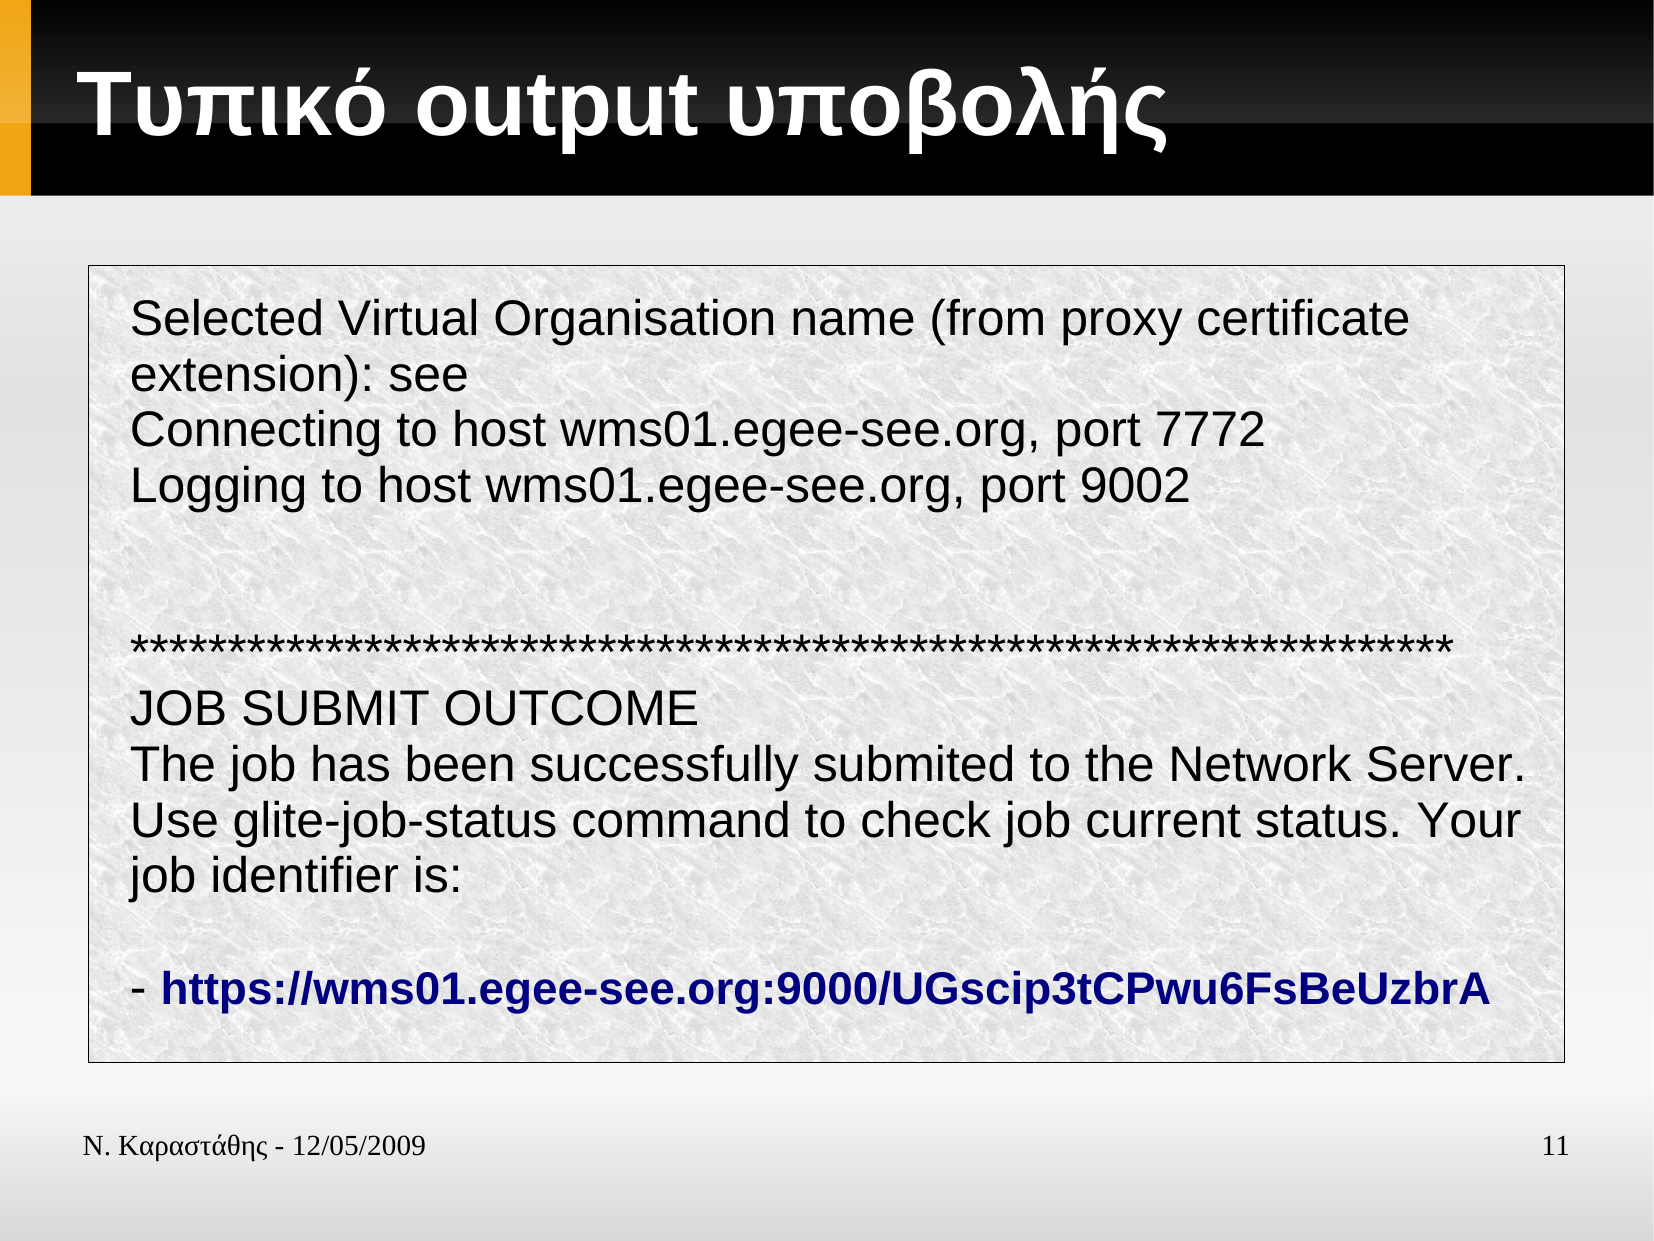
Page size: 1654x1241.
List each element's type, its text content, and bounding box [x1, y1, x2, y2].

title Τυπικό output υποβολής [76, 7, 1565, 200]
list Selected Virtual Organisation name (from proxy certificate extension): see Connecting to host wms01.egee-see.org, port 7772 Logging to host wms01.egee-see.org, port 9002 ******************************************************************** JOB SUBMIT OUTCOME The job has been successfully submited to the Network Server. Use glite-job-status command to check job current status. Your job identifier is: - https://wms01.egee-see.org:9000/UGscip3tCPwu6FsBeUzbrA [59, 290, 1572, 1067]
picture [0, 0, 1654, 1241]
text_box [88, 265, 1565, 290]
